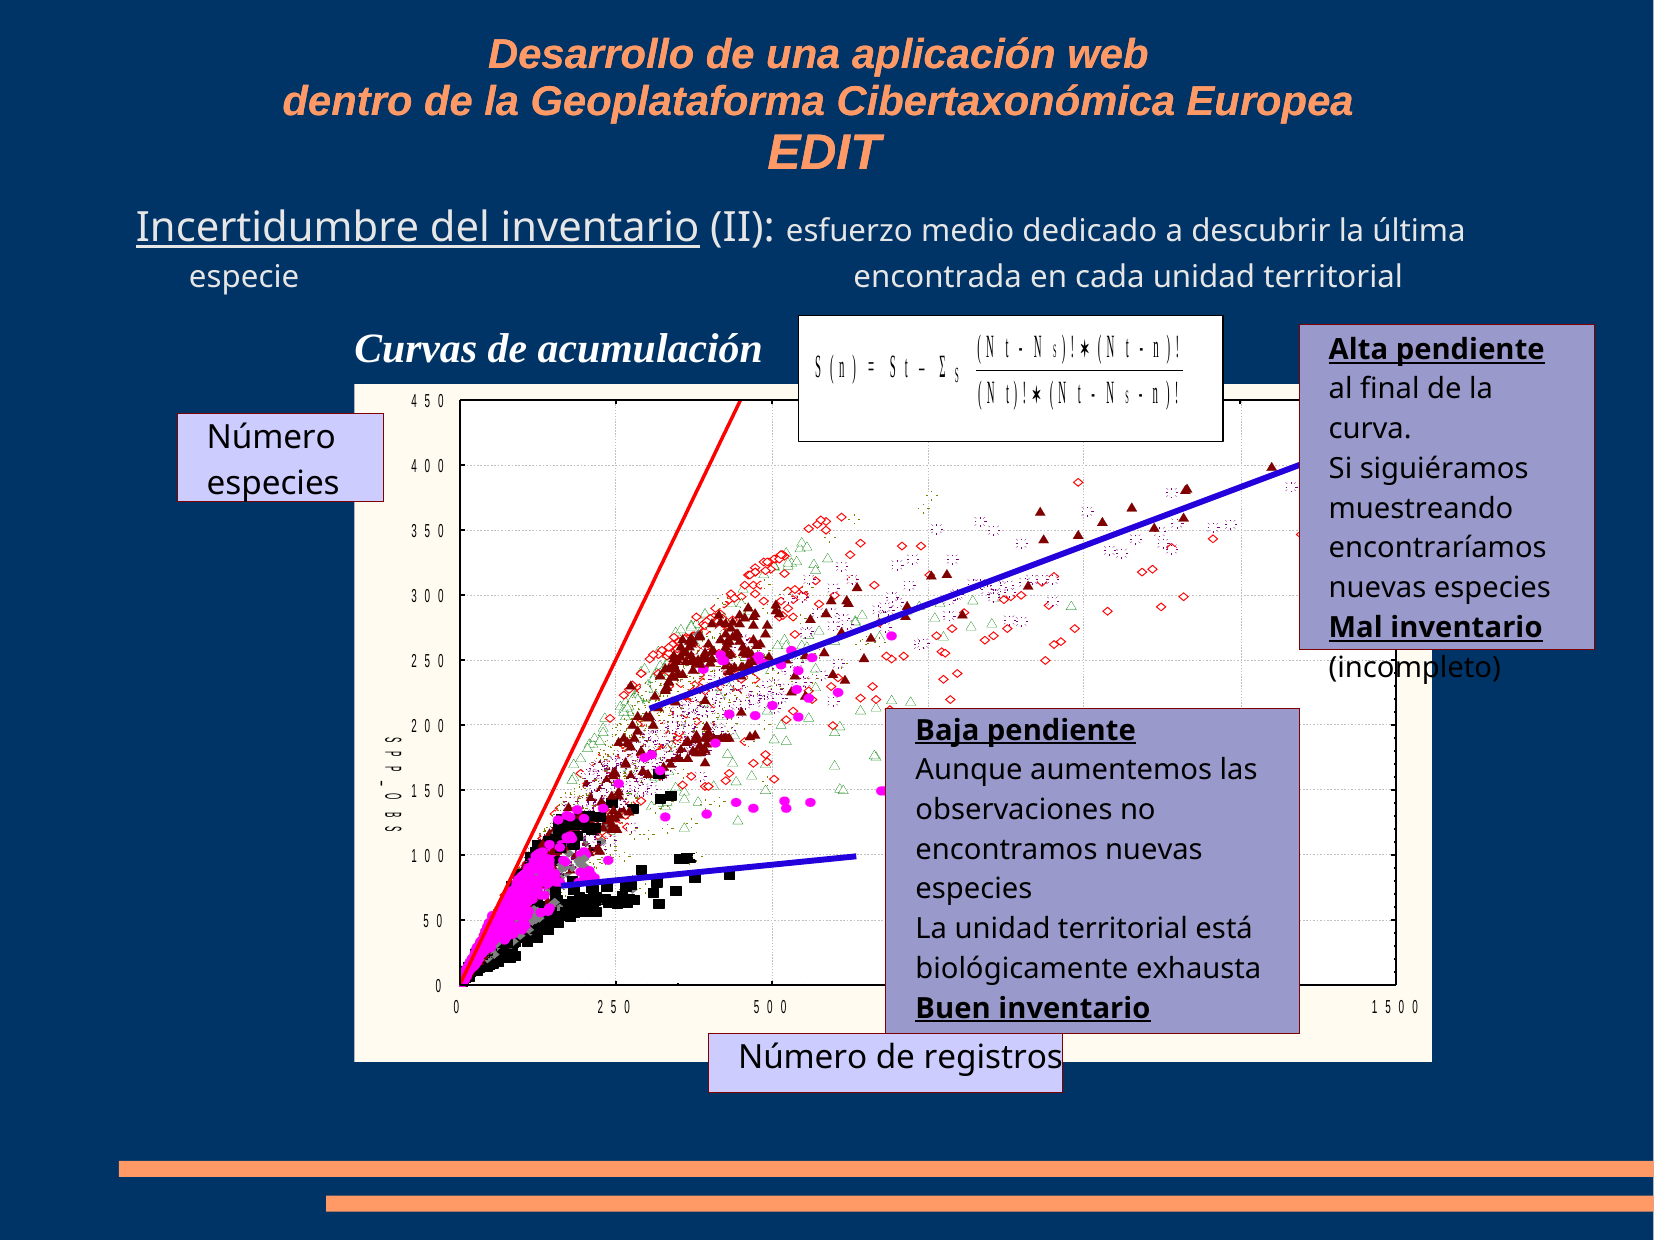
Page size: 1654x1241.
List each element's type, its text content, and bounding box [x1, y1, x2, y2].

text_box Baja pendiente Aunque aumentemos las observaciones no encontramos nuevas especies La unidad territorial está biológicamente exhausta Buen inventario [915, 708, 1300, 1038]
picture [1426, 663, 1433, 675]
text_box Alta pendiente al final de la curva. Si siguiéramos muestreando encontraríamos nuevas especies Mal inventario (incompleto) [1328, 328, 1565, 621]
text_box [1299, 324, 1595, 650]
text_box [708, 1033, 1063, 1093]
text_box Curvas de acumulación [354, 324, 797, 372]
text_box [247, 413, 384, 502]
text_box [885, 708, 915, 1034]
text_box [177, 413, 244, 502]
title Desarrollo de una aplicación web dentro de la Geoplataforma Cibertaxonómica Europea EDIT [118, 29, 1531, 182]
text_box Número especies [206, 413, 355, 497]
picture [354, 314, 1433, 1063]
list Incertidumbre del inventario (II): esfuerzo medio dedicado a descubrir la última especie encontrada en cada unidad territorial [118, 196, 1558, 1123]
text_box Número de registros [738, 1033, 1182, 1076]
